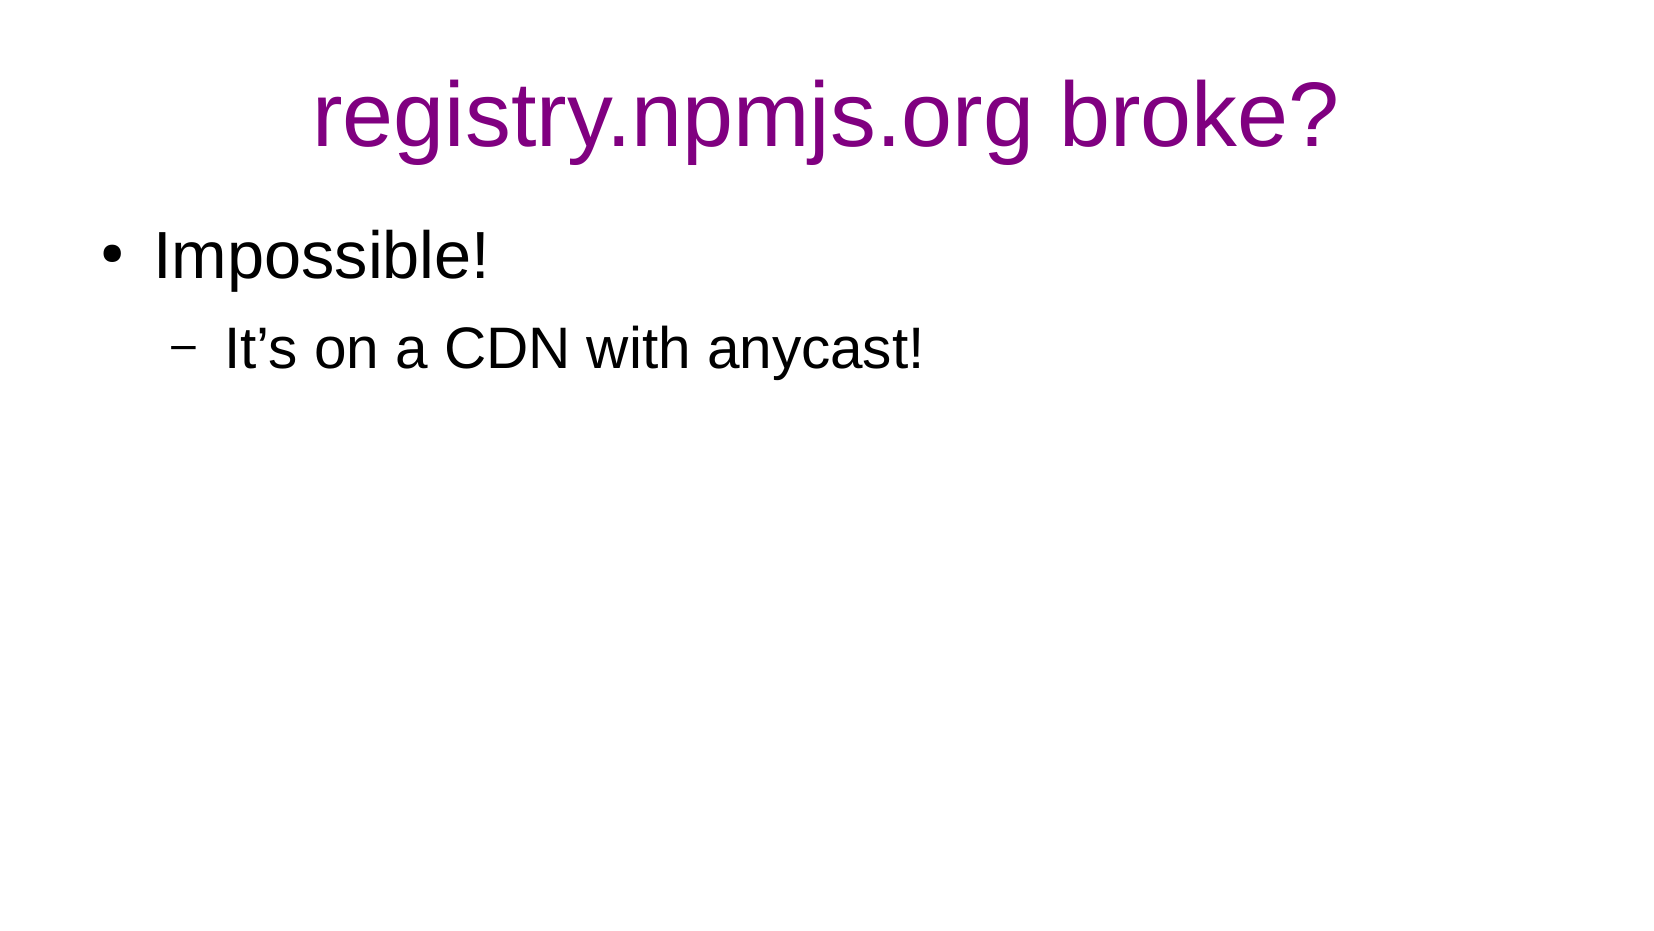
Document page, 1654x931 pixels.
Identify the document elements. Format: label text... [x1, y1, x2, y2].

title registry.npmjs.org broke? [82, 37, 1571, 193]
list Impossible! It’s on a CDN with anycast! [82, 217, 1571, 757]
